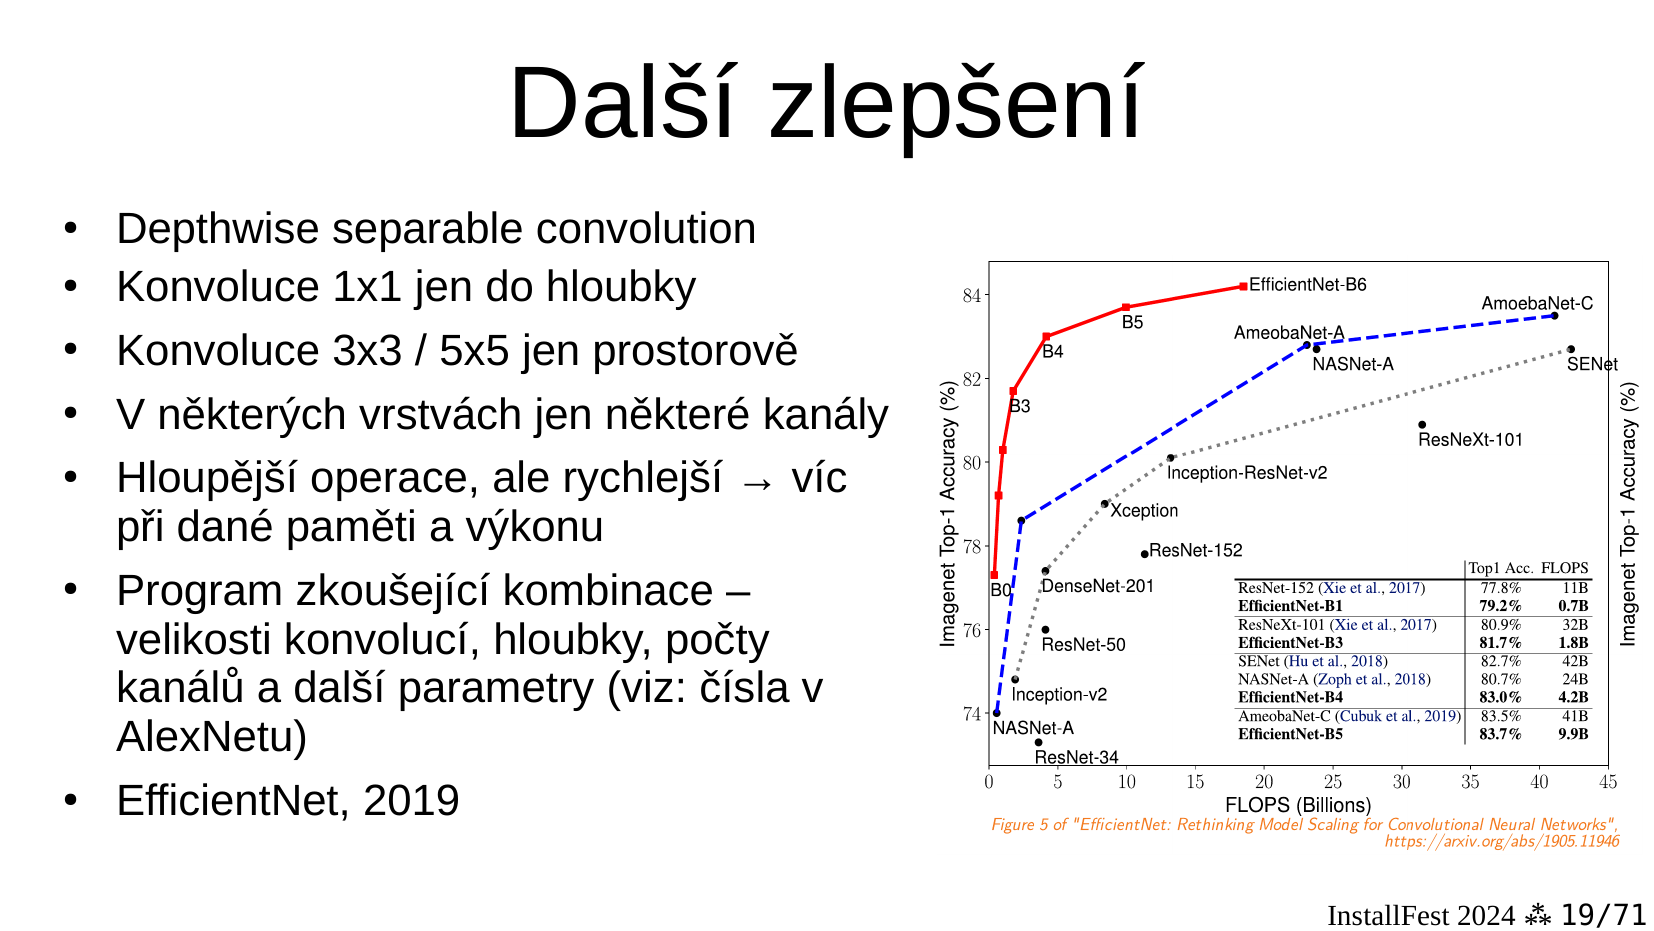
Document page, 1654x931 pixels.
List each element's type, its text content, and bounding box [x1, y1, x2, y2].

title Další zlepšení [82, 29, 1571, 176]
list Depthwise separable convolution Konvoluce 1x1 jen do hloubky Konvoluce 3x3 / 5x5 jen prostorově V některých vrstvách jen některé kanály Hloupější operace, ale rychlejší → víc při dané paměti a výkonu Program zkoušející kombinace – velikosti konvolucí, hloubky, počty kanálů a další parametry (viz: čísla v AlexNetu) EfficientNet, 2019 [45, 204, 901, 931]
picture [937, 255, 1643, 855]
